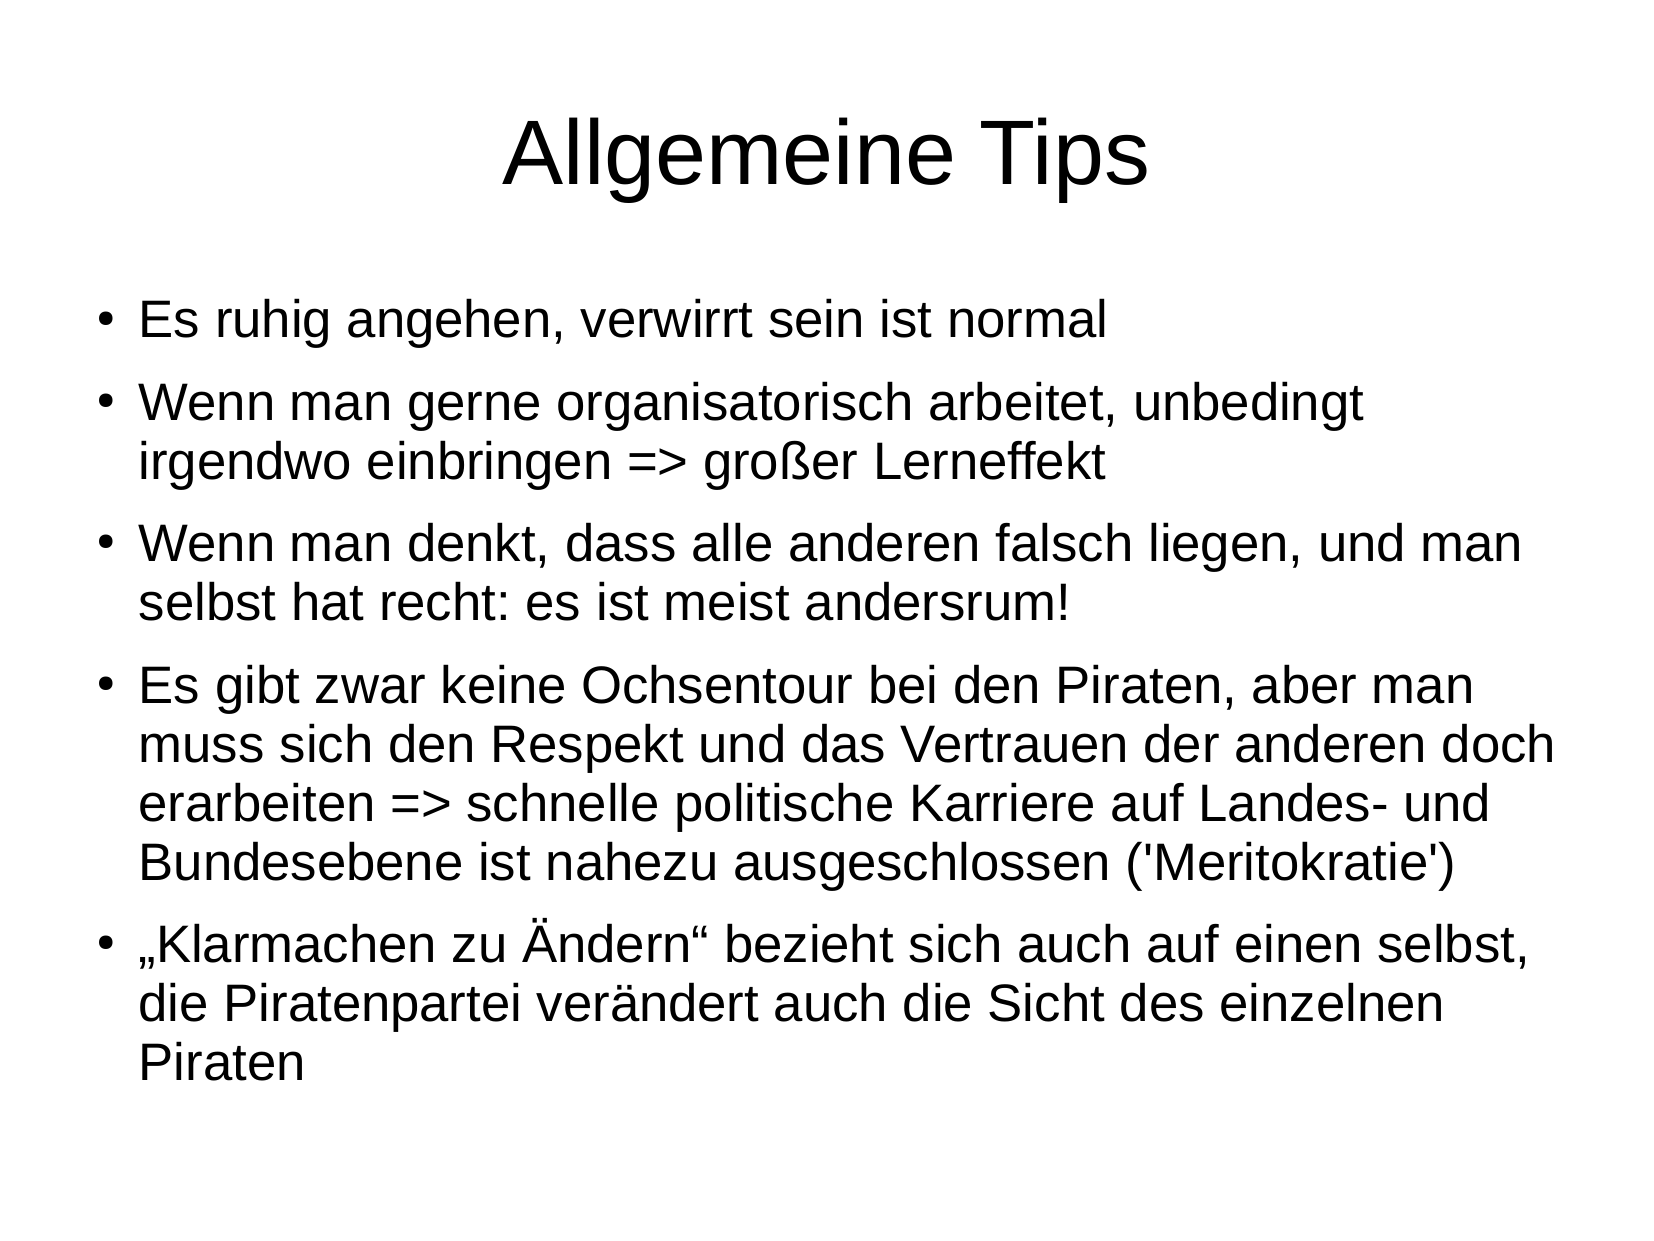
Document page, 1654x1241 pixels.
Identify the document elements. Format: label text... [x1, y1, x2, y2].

list Es ruhig angehen, verwirrt sein ist normal Wenn man gerne organisatorisch arbeitet, unbedingt irgendwo einbringen => großer Lerneffekt Wenn man denkt, dass alle anderen falsch liegen, und man selbst hat recht: es ist meist andersrum! Es gibt zwar keine Ochsentour bei den Piraten, aber man muss sich den Respekt und das Vertrauen der anderen doch erarbeiten => schnelle politische Karriere auf Landes- und Bundesebene ist nahezu ausgeschlossen ('Meritokratie') „Klarmachen zu Ändern“ bezieht sich auch auf einen selbst, die Piratenpartei verändert auch die Sicht des einzelnen Piraten [82, 290, 1571, 1109]
title Allgemeine Tips [82, 49, 1571, 257]
